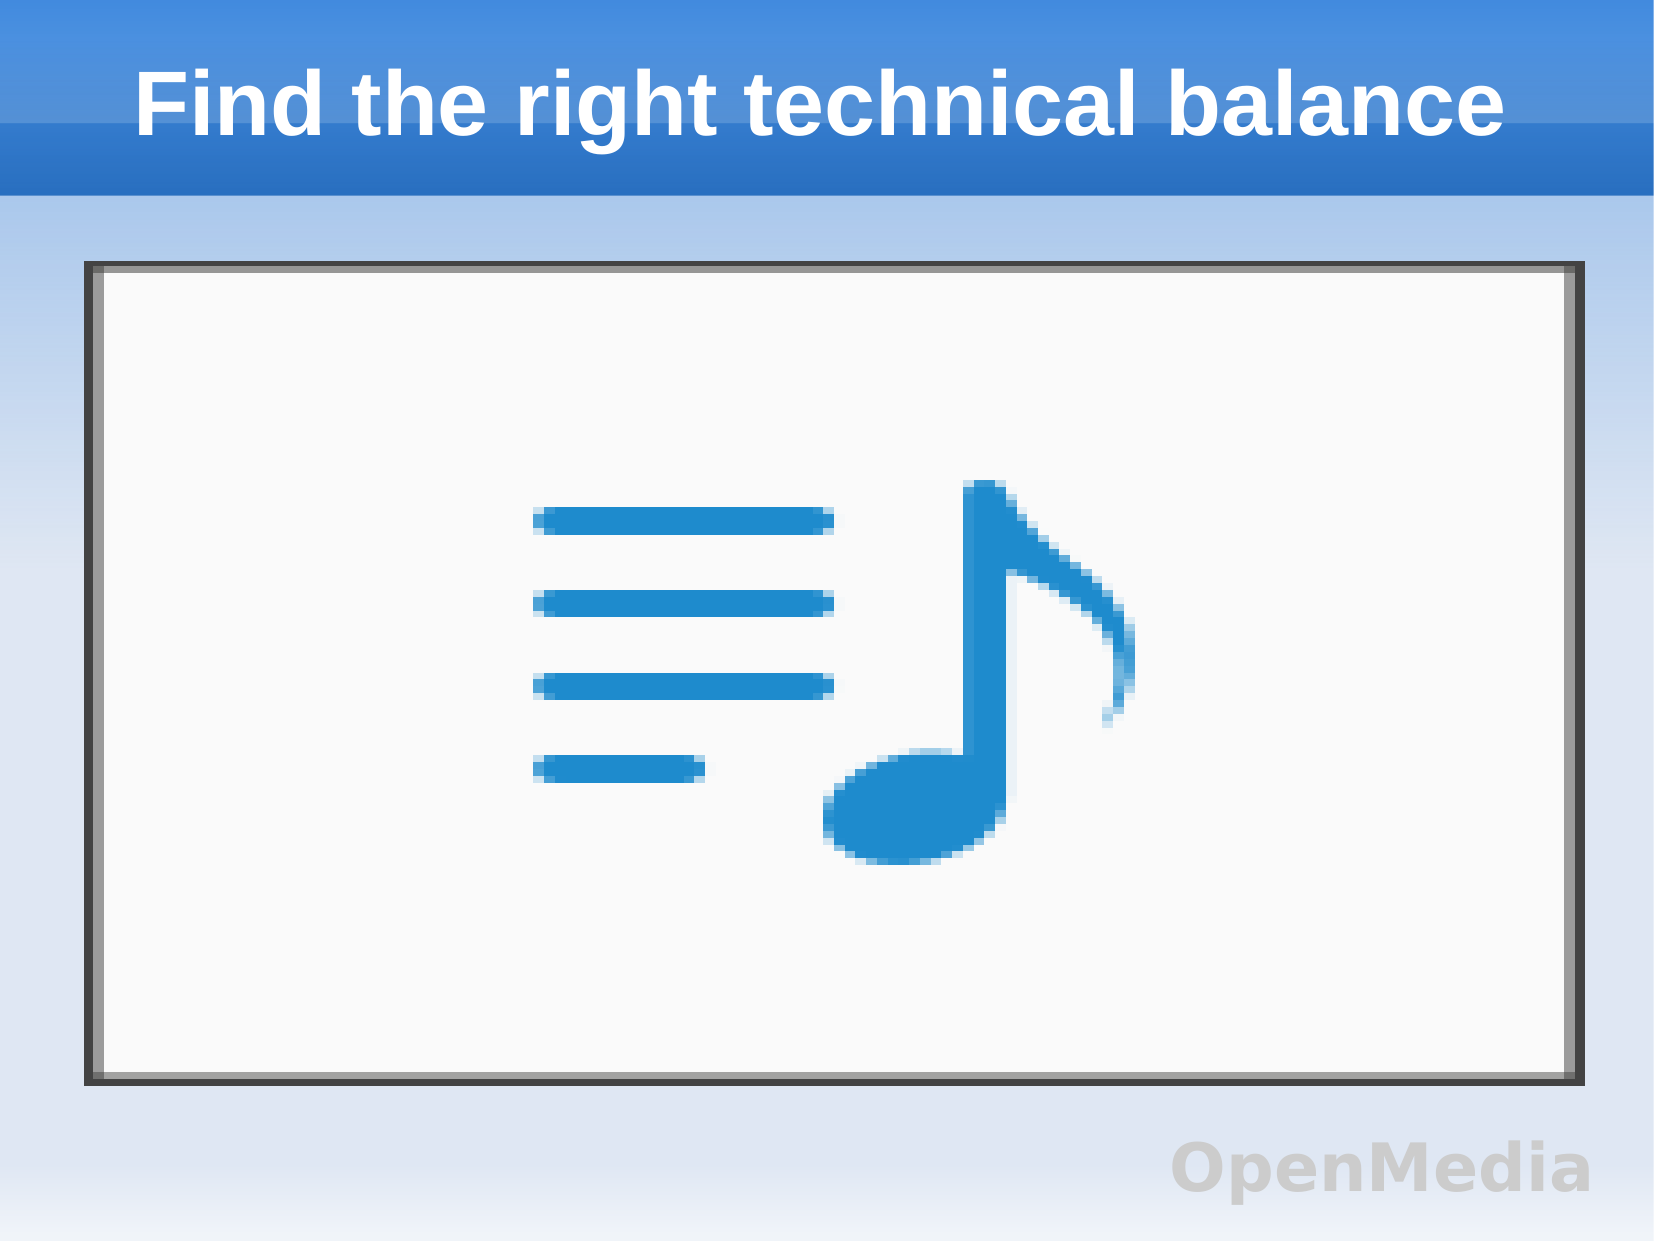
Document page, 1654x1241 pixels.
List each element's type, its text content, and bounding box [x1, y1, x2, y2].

text_box [82, 259, 1587, 1087]
title Find the right technical balance [76, 0, 1565, 208]
picture [0, 0, 1654, 1241]
